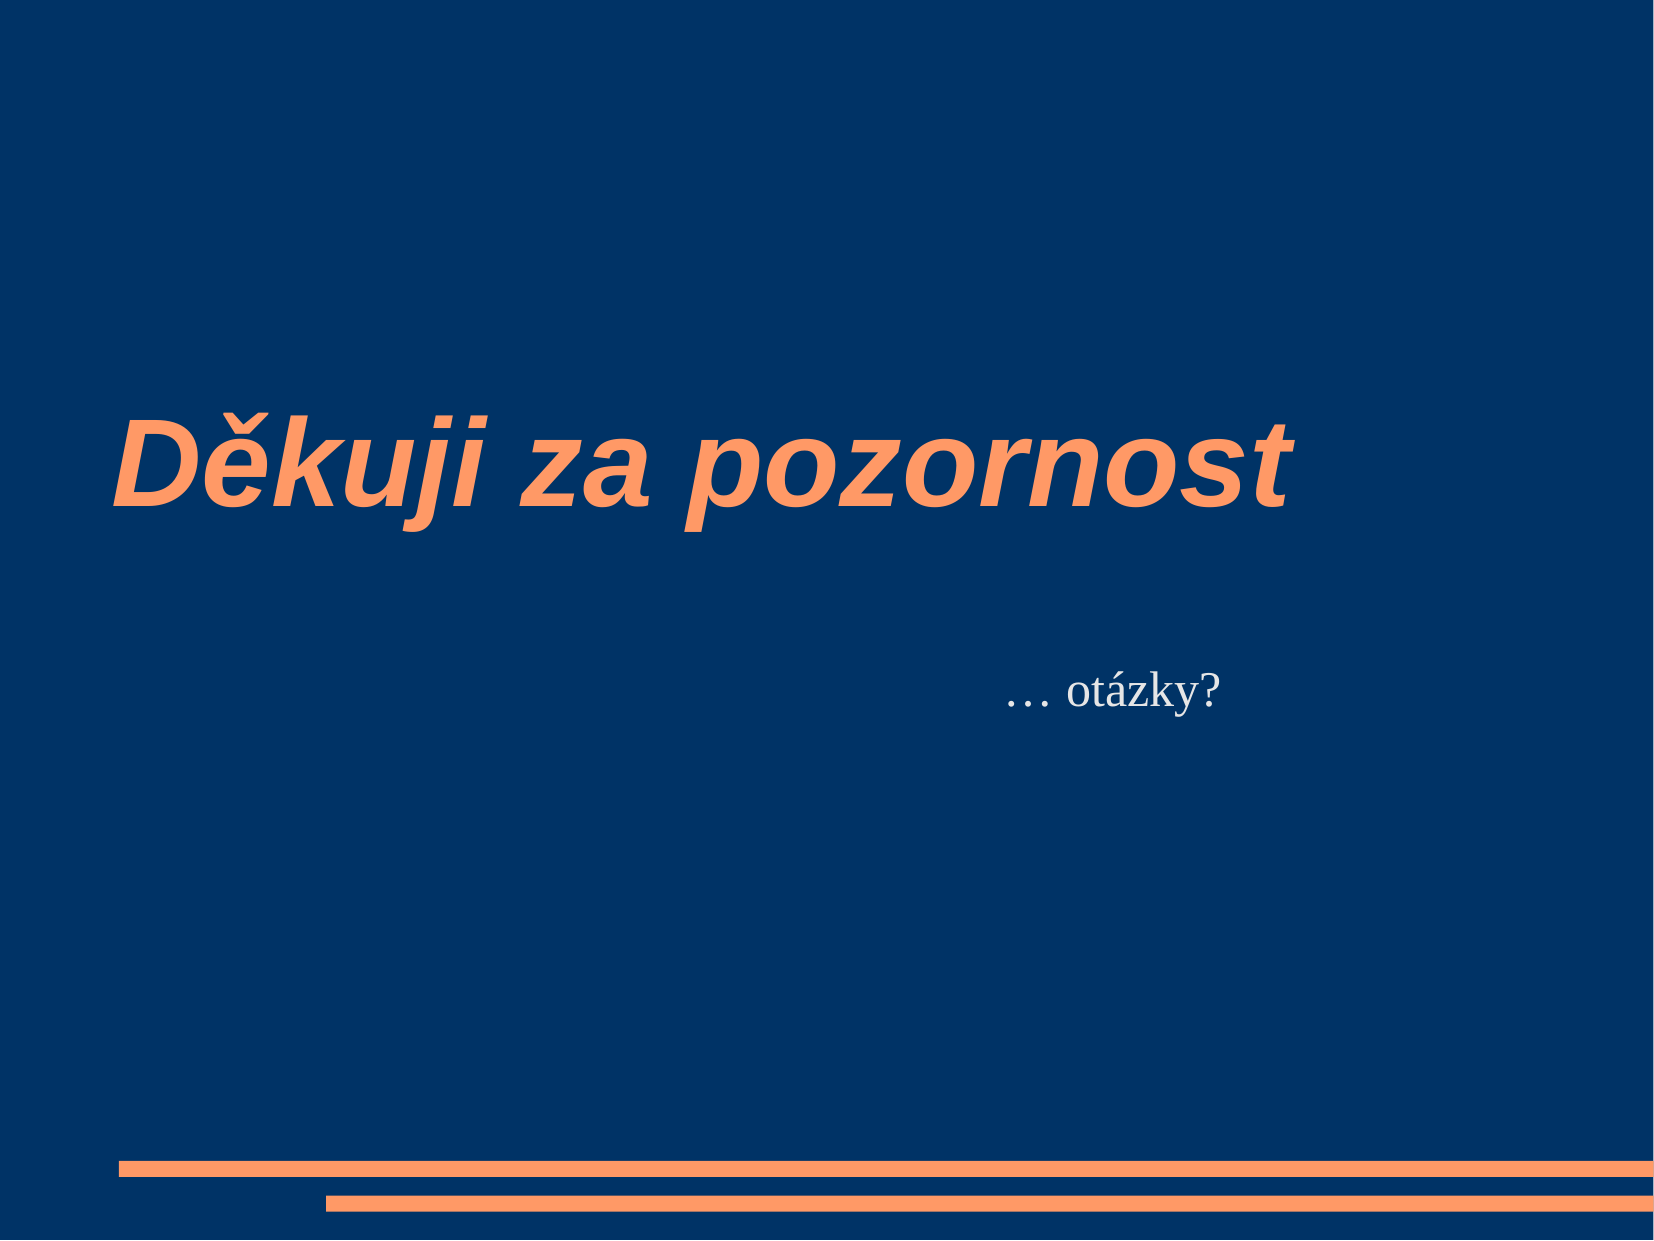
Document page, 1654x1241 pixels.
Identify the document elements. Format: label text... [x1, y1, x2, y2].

list … otázky? [933, 661, 1654, 1073]
title Děkuji za pozornost [111, 359, 1524, 567]
